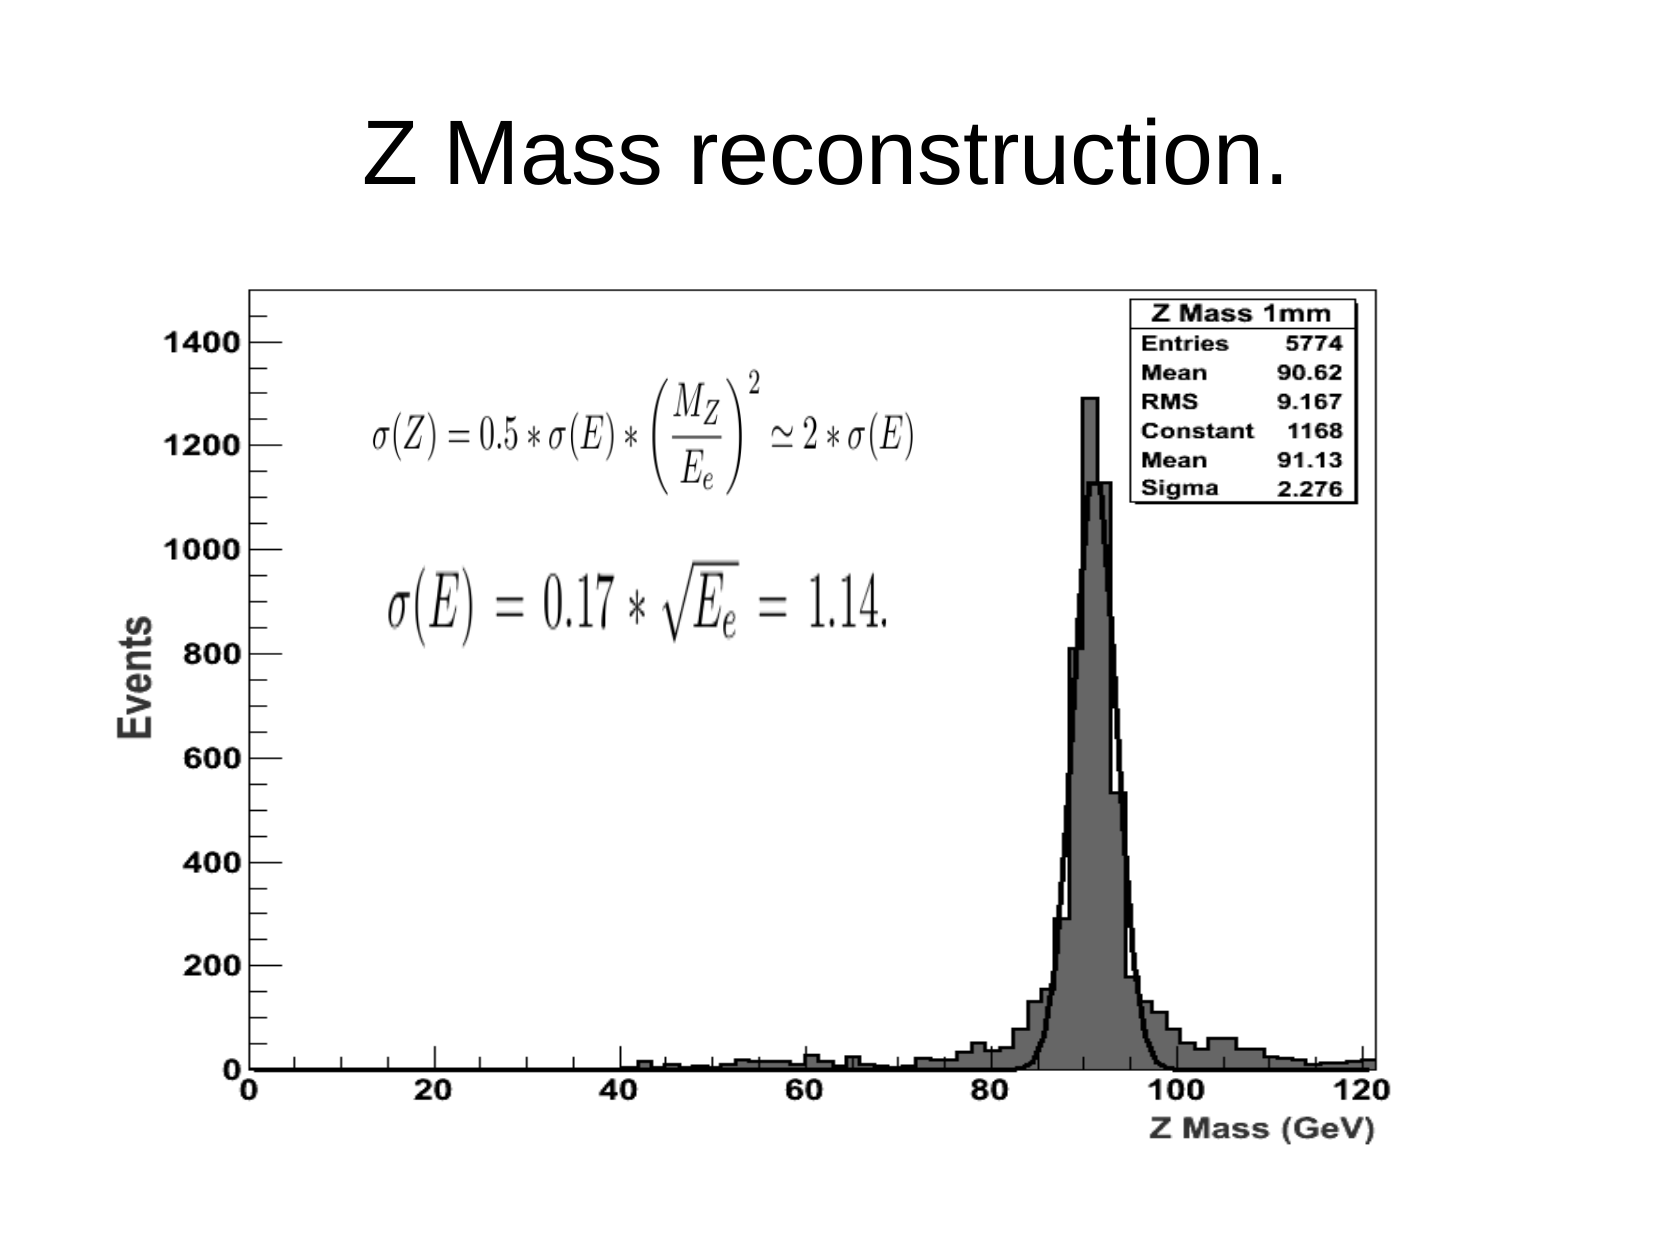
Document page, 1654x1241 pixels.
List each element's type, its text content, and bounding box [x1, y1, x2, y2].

title Z Mass reconstruction. [82, 49, 1571, 257]
picture [82, 262, 1426, 1163]
